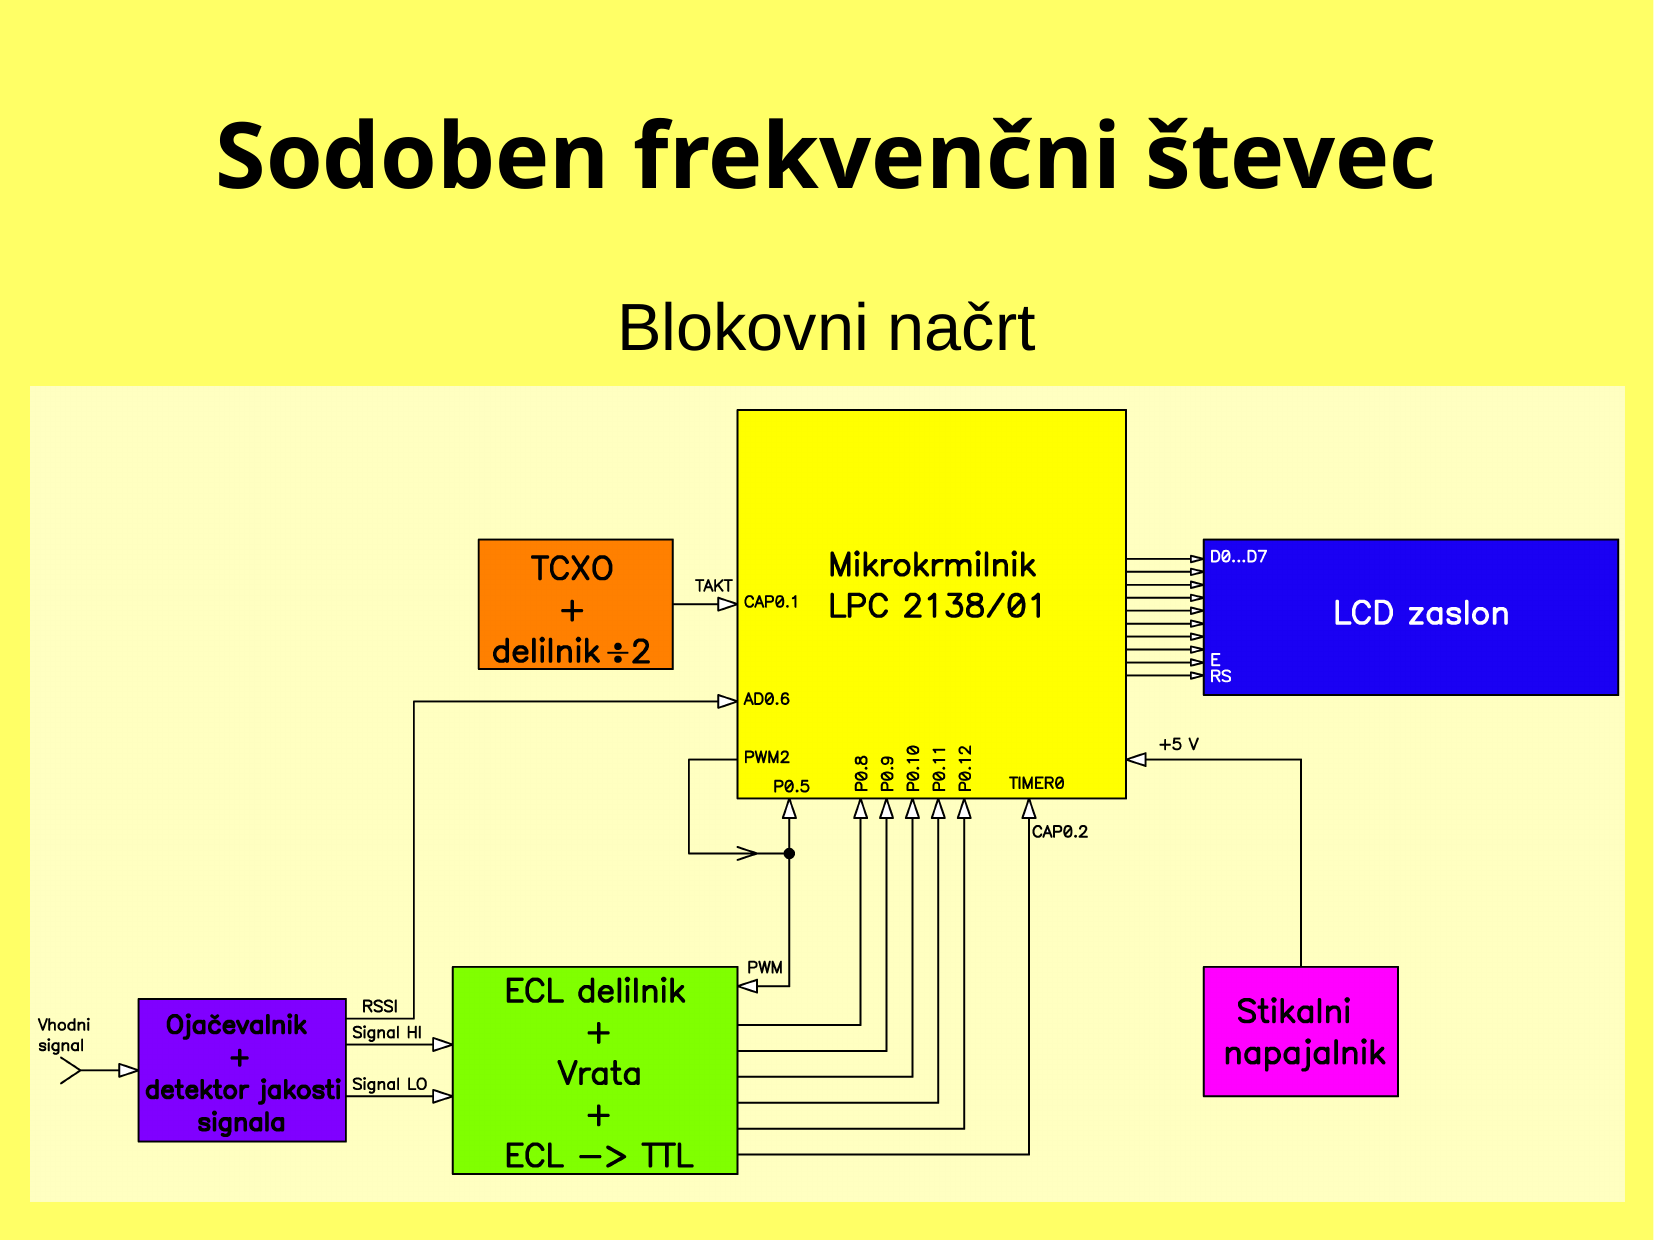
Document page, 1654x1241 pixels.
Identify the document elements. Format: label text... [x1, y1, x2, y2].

picture [30, 386, 1625, 1202]
title Sodoben frekvenčni števec [82, 49, 1571, 257]
subtitle Blokovni načrt [82, 290, 1571, 1109]
